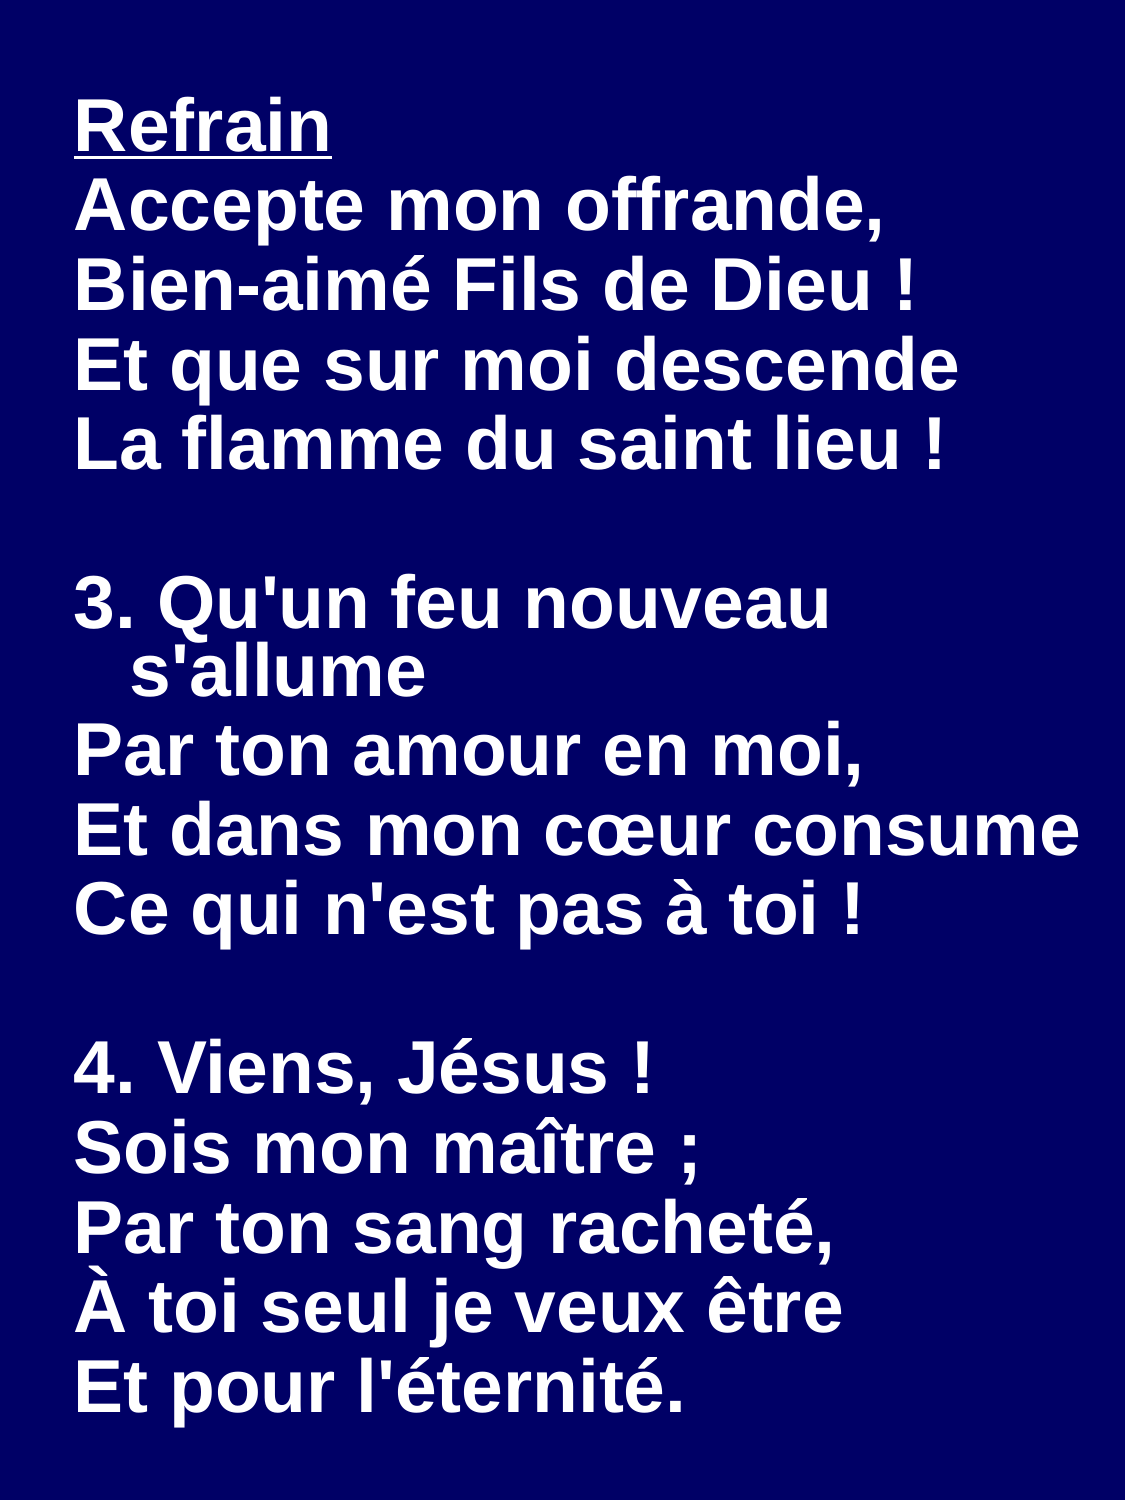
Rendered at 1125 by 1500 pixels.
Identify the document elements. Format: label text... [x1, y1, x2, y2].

text_box Refrain Accepte mon offrande, Bien-aimé Fils de Dieu ! Et que sur moi descende La flamme du saint lieu ! 3. Qu'un feu nouveau s'allume Par ton amour en moi, Et dans mon cœur consume Ce qui n'est pas à toi ! 4. Viens, Jésus ! Sois mon maître ; Par ton sang racheté, À toi seul je veux être Et pour l'éternité. [59, 35, 1111, 1441]
